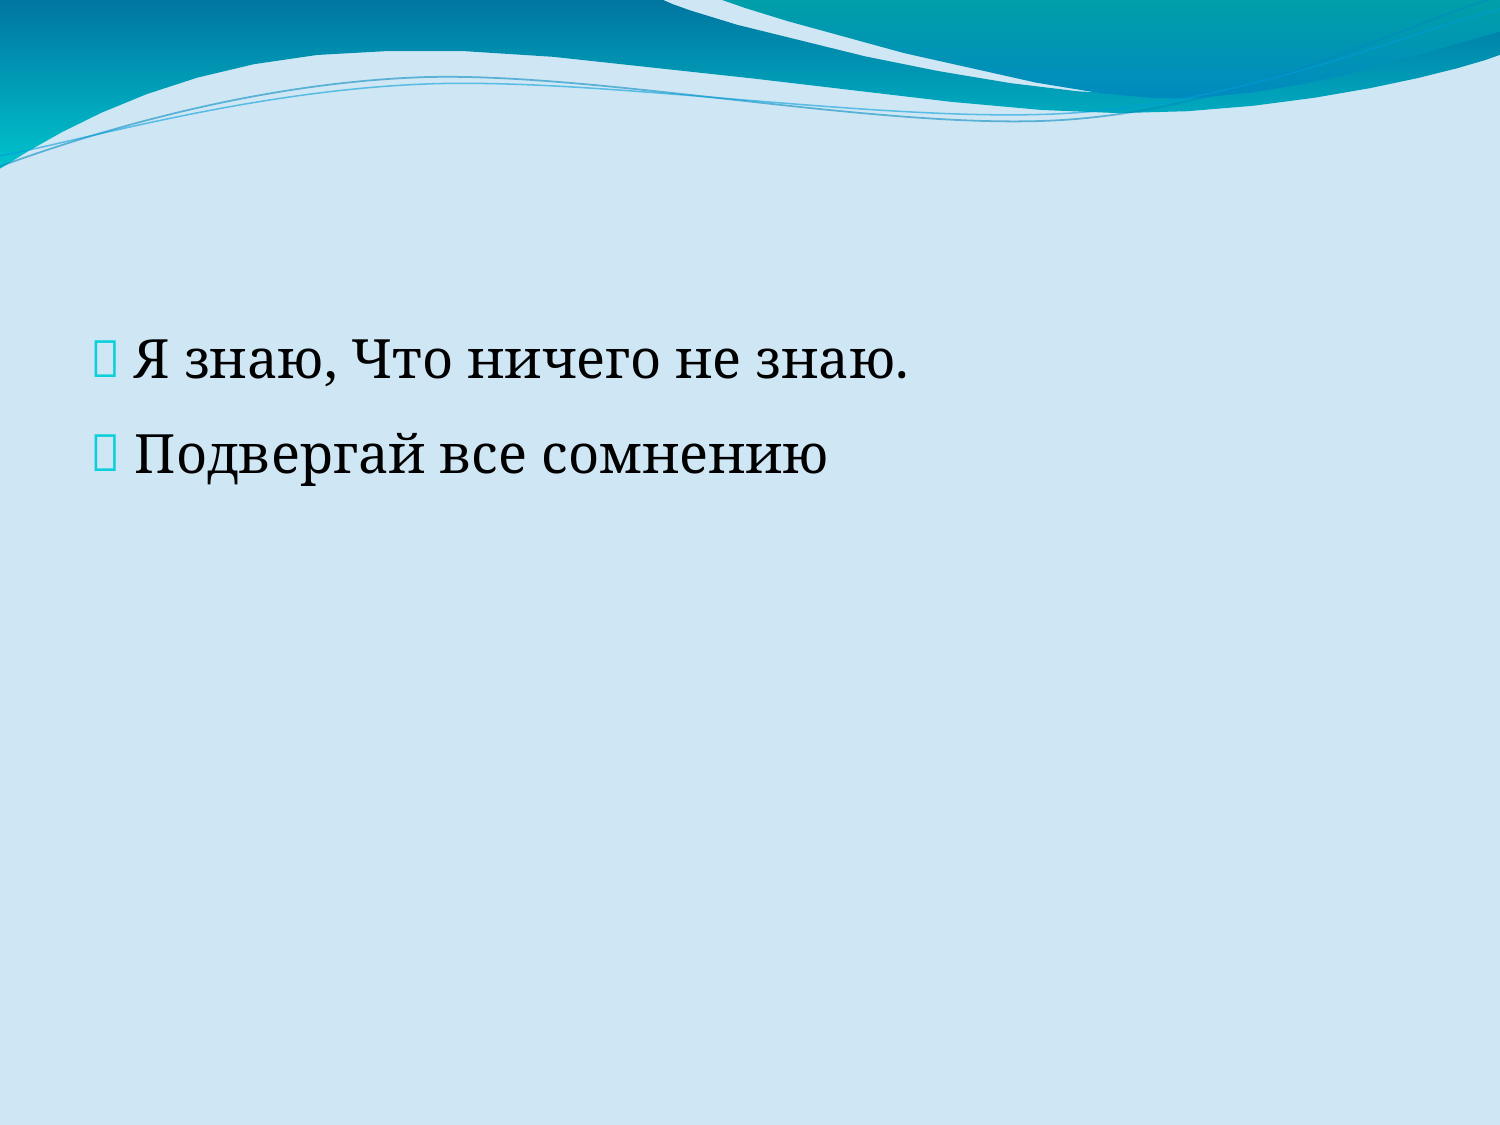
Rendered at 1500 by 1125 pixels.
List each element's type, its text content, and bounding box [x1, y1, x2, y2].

title [75, 115, 1425, 303]
list Я знаю, Что ничего не знаю. Подвергай все сомнению [75, 317, 1425, 1038]
